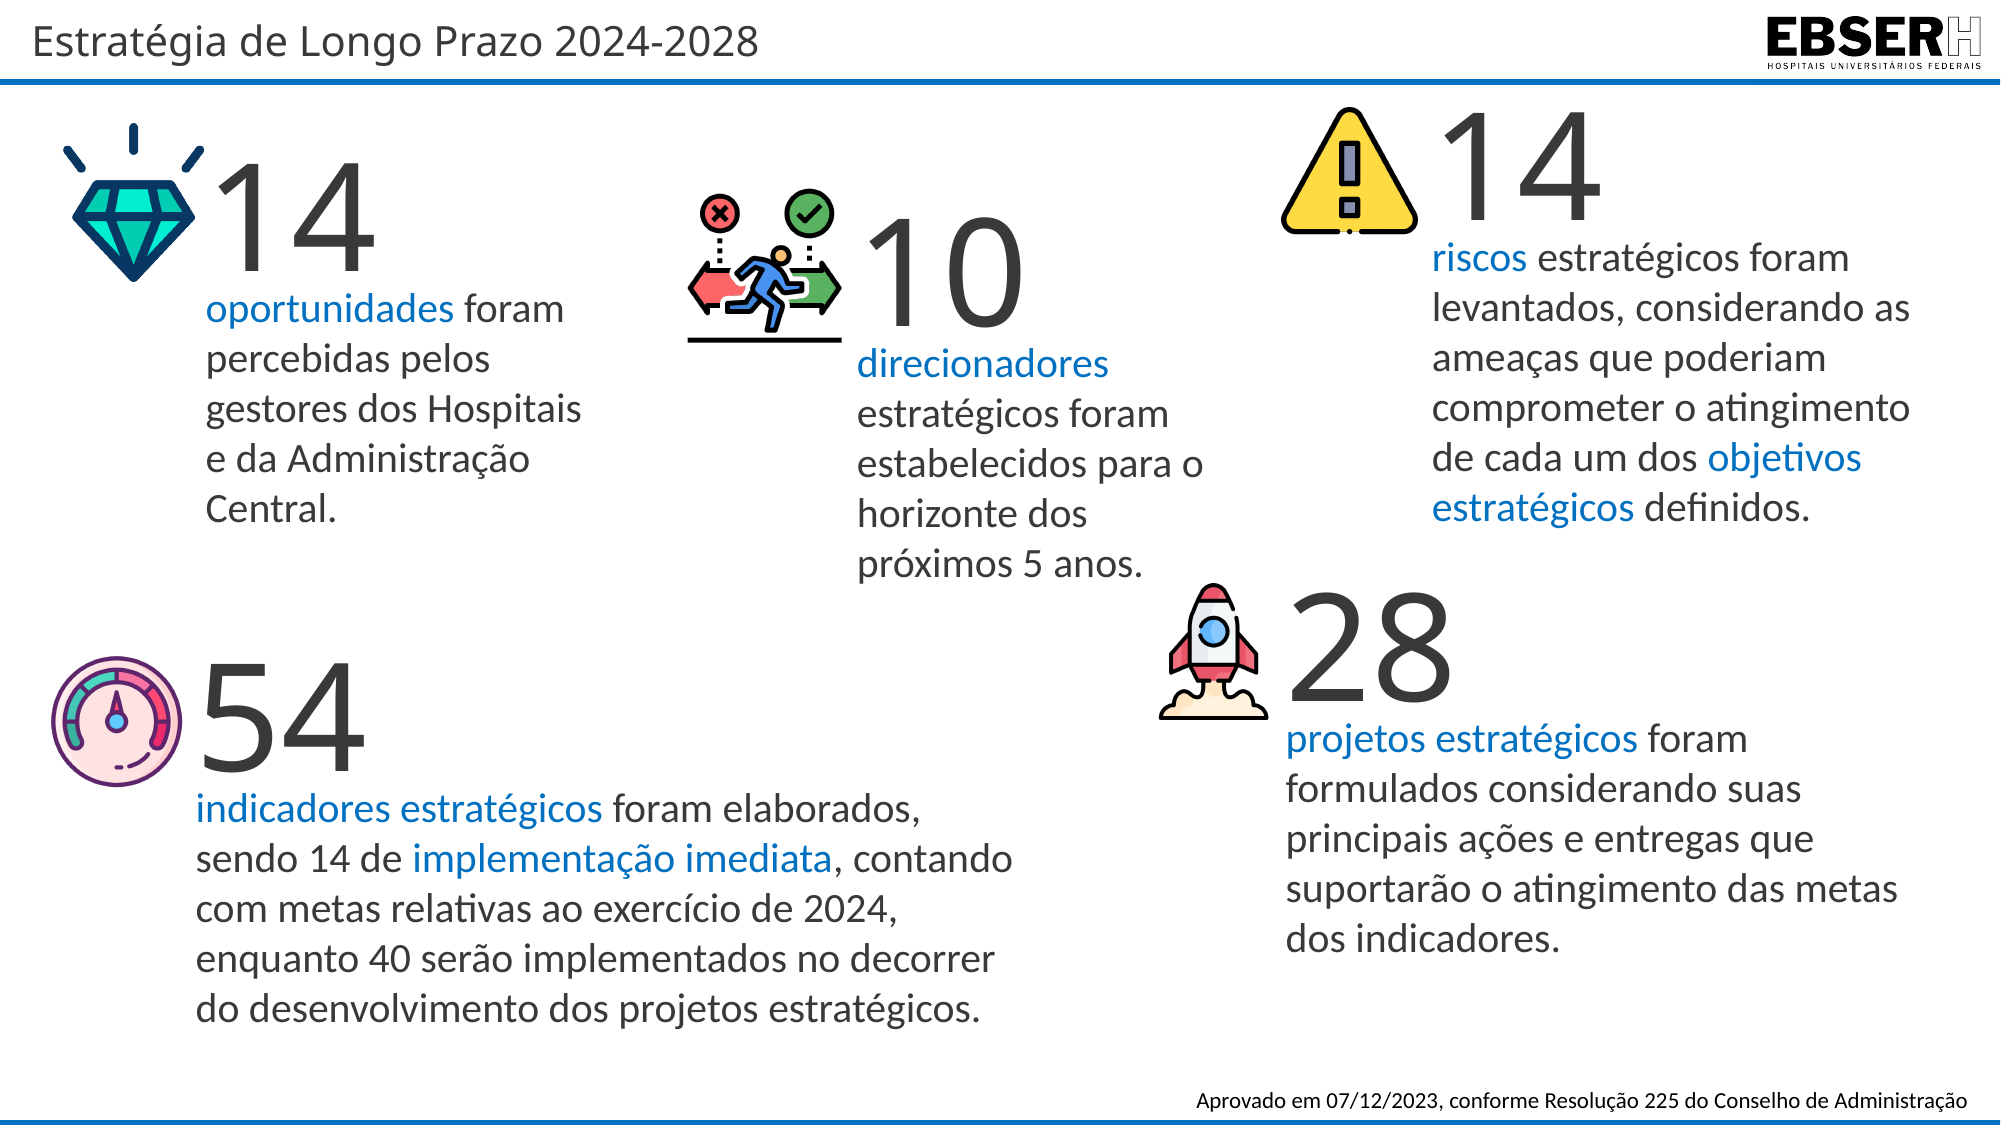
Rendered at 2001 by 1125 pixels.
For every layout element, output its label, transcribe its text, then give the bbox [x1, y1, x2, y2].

text_box indicadores estratégicos foram elaborados, sendo 14 de implementação imediata, contando com metas relativas ao exercício de 2024, enquanto 40 serão implementados no decorrer do desenvolvimento dos projetos estratégicos. [180, 773, 1035, 1042]
picture [48, 653, 185, 790]
picture [1145, 583, 1282, 720]
picture [1281, 102, 1417, 239]
text_box 28 [1270, 544, 1590, 742]
text_box 14 [1417, 63, 1641, 261]
picture [685, 186, 842, 345]
text_box 54 [180, 614, 500, 812]
picture [54, 123, 190, 282]
text_box riscos estratégicos foram levantados, considerando as ameaças que poderiam comprometer o atingimento de cada um dos objetivos estratégicos definidos. [1417, 222, 1948, 541]
text_box direcionadores estratégicos foram estabelecidos para o horizonte dos próximos 5 anos. [842, 328, 1252, 597]
text_box 14 [190, 113, 415, 311]
text_box oportunidades foram percebidas pelos gestores dos Hospitais e da Administração Central. [190, 272, 624, 541]
text_box 10 [842, 169, 1064, 367]
text_box projetos estratégicos foram formulados considerando suas principais ações e entregas que suportarão o atingimento das metas dos indicadores. [1270, 703, 1941, 972]
